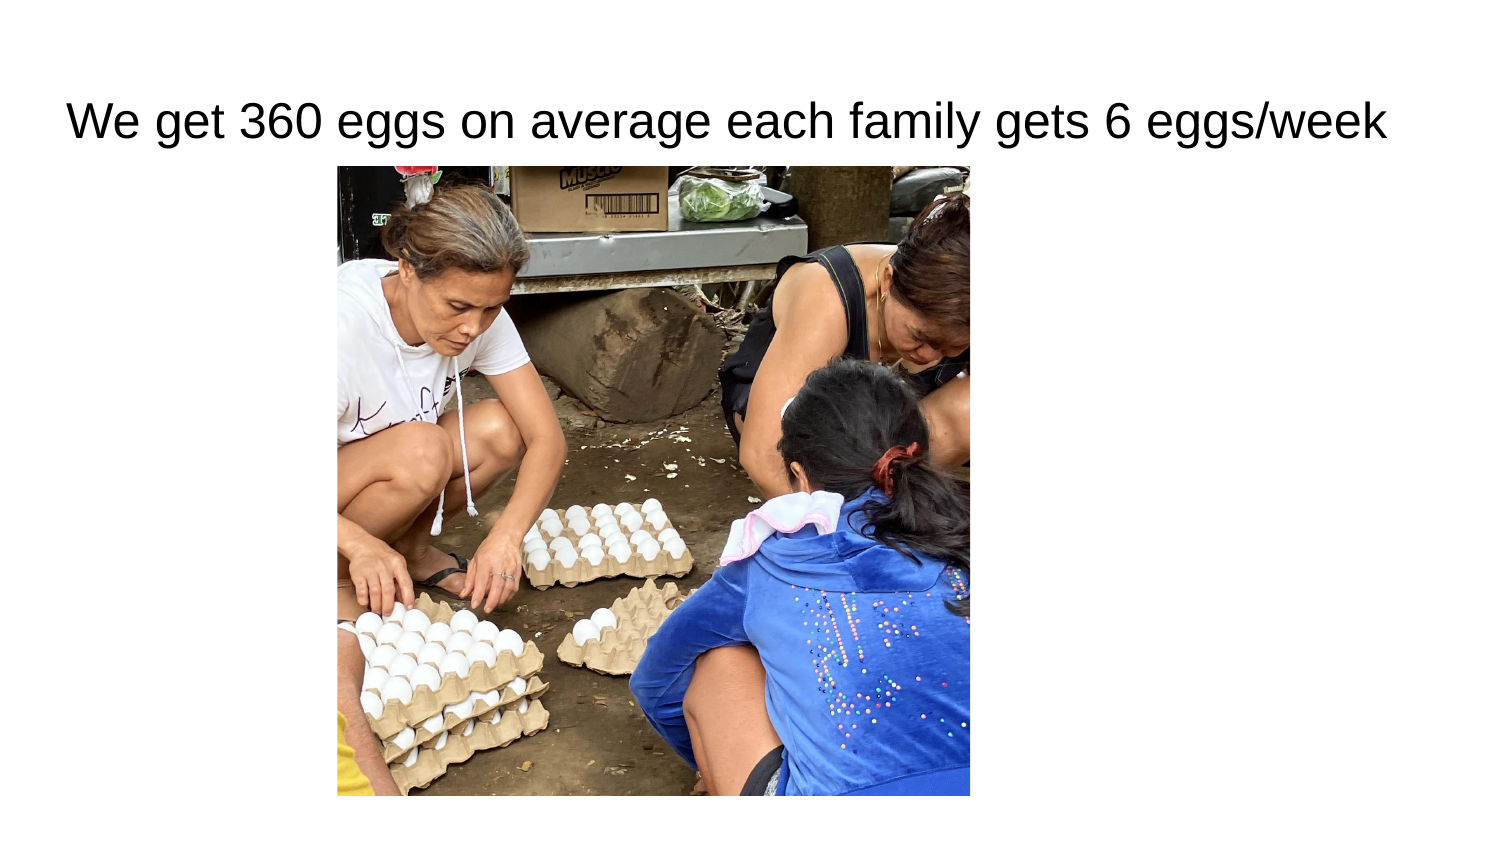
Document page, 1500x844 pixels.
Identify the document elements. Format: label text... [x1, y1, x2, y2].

title We get 360 eggs on average each family gets 6 eggs/week [51, 72, 1449, 167]
picture [337, 166, 971, 796]
